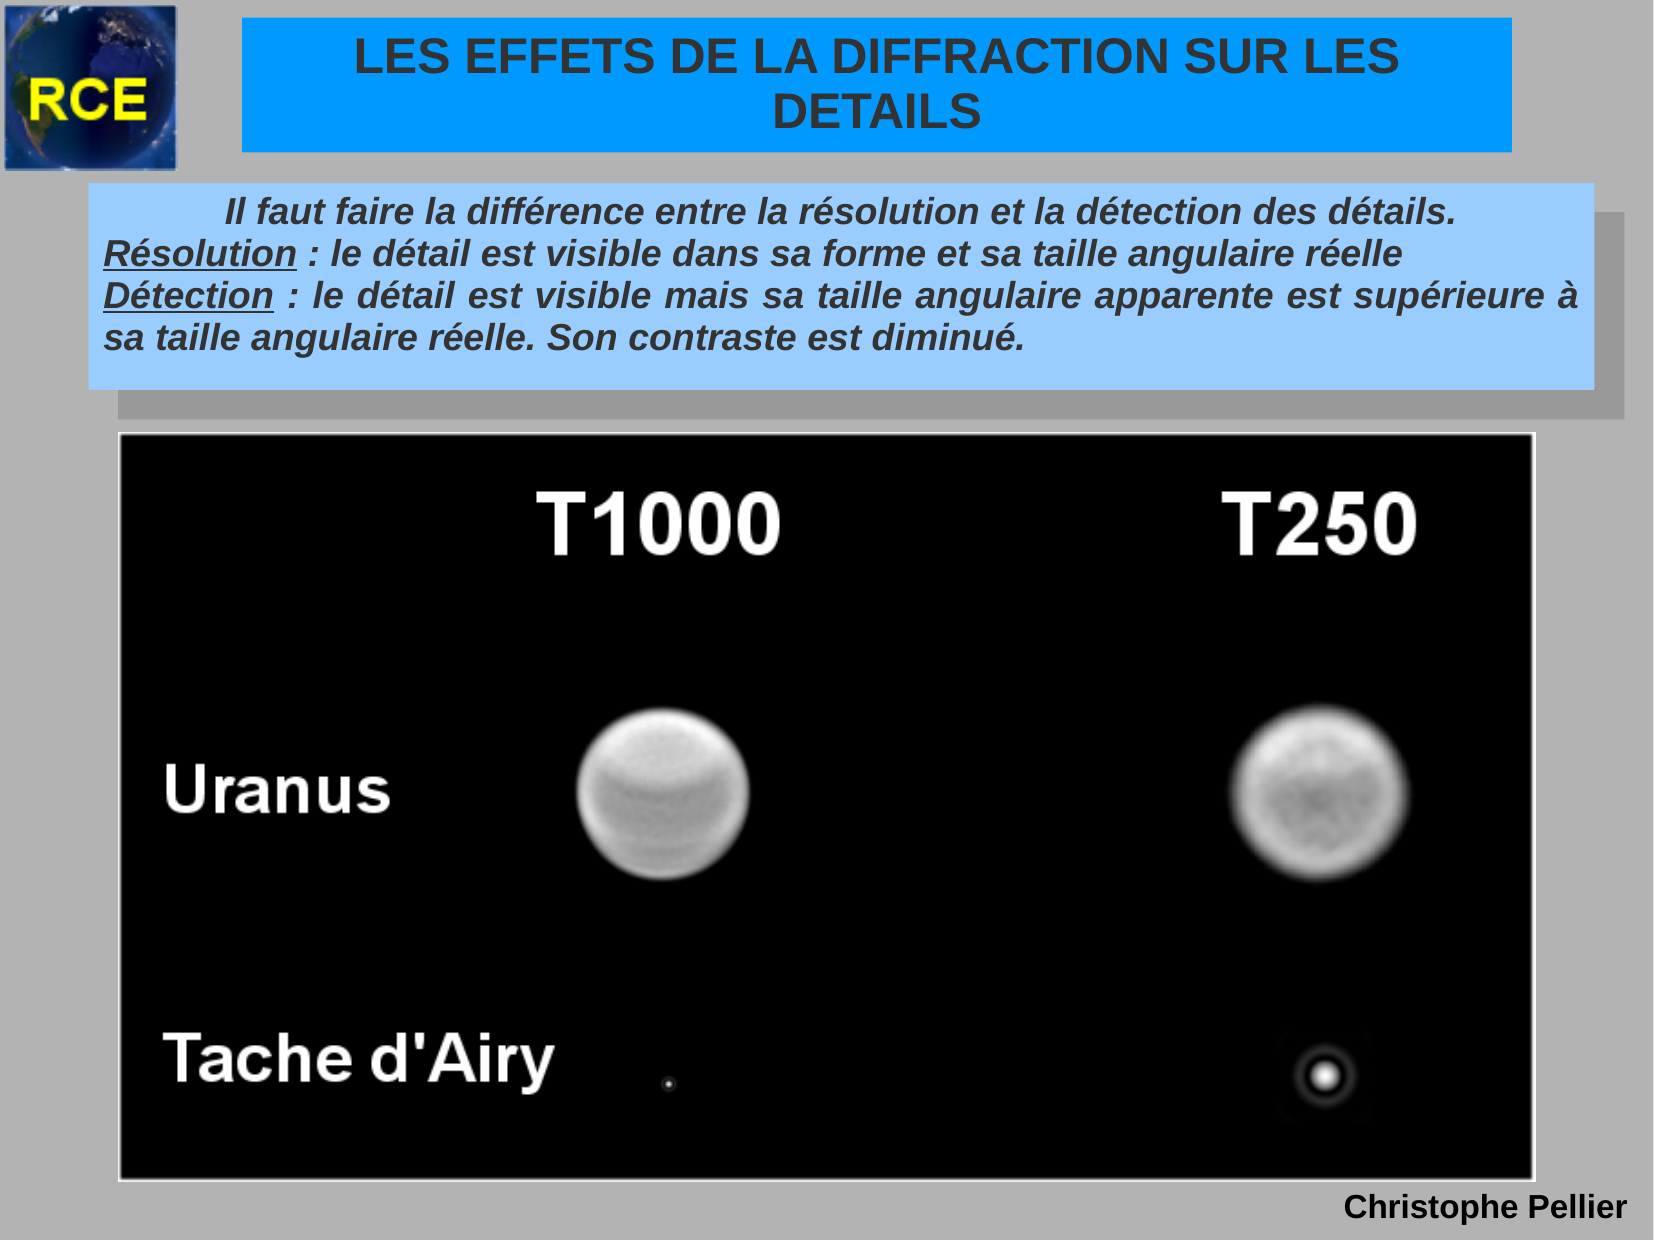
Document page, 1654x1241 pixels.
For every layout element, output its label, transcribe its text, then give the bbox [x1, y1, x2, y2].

text_box Il faut faire la différence entre la résolution et la détection des détails. Résolution : le détail est visible dans sa forme et sa taille angulaire réelle Détection : le détail est visible mais sa taille angulaire apparente est supérieure à sa taille angulaire réelle. Son contraste est diminué. [88, 183, 1595, 390]
text_box LES EFFETS DE LA DIFFRACTION SUR LES DETAILS [242, 17, 1512, 153]
picture [4, 5, 178, 171]
text_box Christophe Pellier [1328, 1181, 1654, 1241]
picture [118, 432, 1536, 1182]
